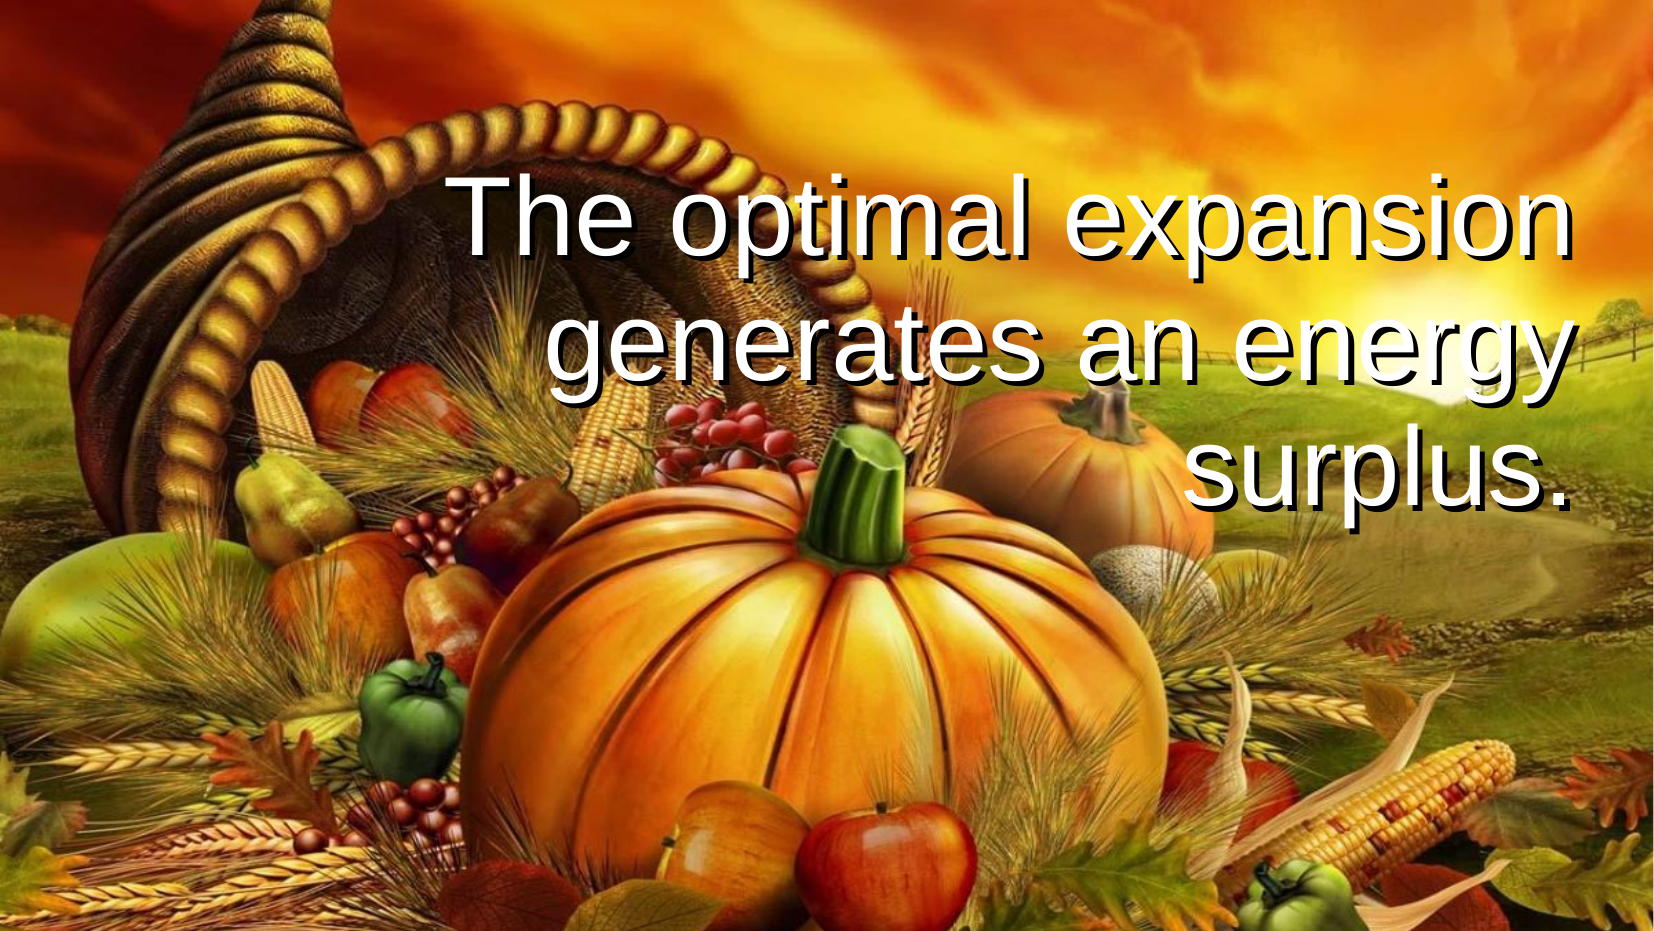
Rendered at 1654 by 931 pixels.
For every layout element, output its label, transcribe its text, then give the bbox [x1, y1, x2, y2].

picture [0, 0, 1654, 931]
title The optimal expansion generates an energy surplus. [337, 202, 1576, 732]
